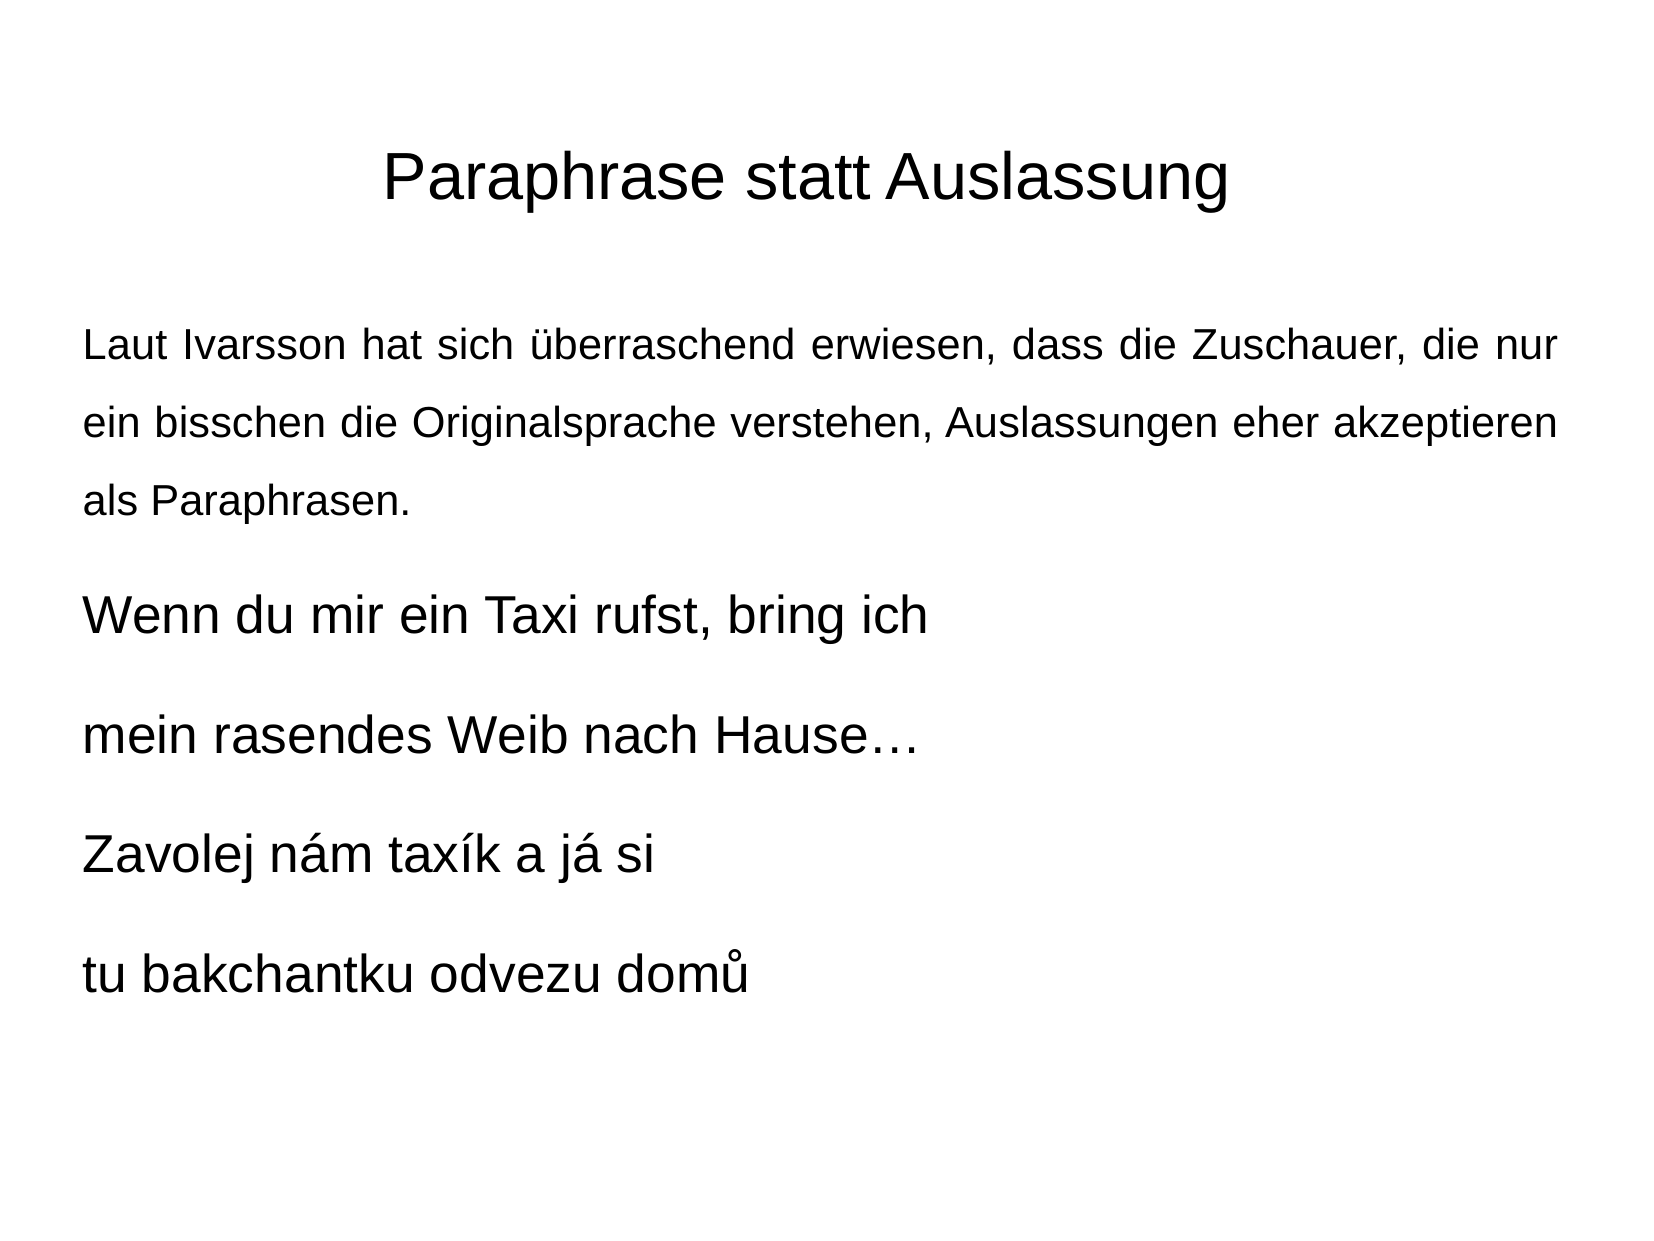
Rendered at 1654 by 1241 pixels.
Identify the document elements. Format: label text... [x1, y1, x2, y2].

list Laut Ivarsson hat sich überraschend erwiesen, dass die Zuschauer, die nur ein bisschen die Originalsprache verstehen, Auslassungen eher akzeptieren als Paraphrasen. Wenn du mir ein Taxi rufst, bring ich mein rasendes Weib nach Hause… Zavolej nám taxík a já si tu bakchantku odvezu domů [82, 290, 1571, 1010]
title Paraphrase statt Auslassung [82, 49, 1571, 257]
